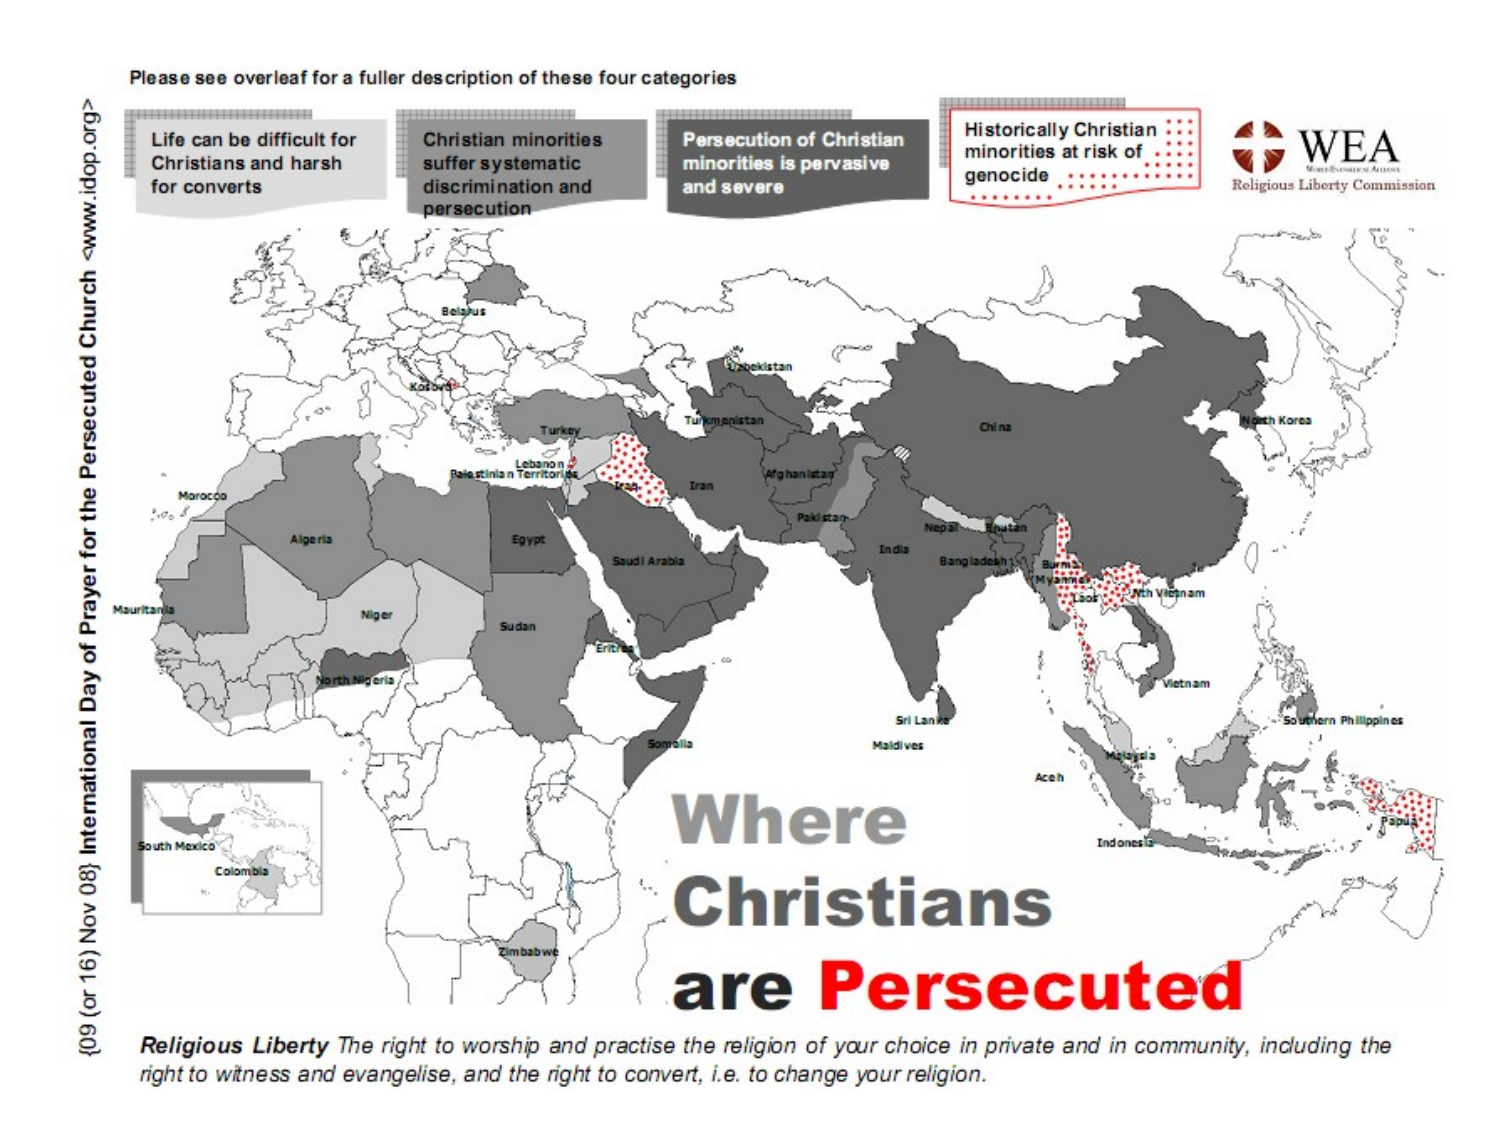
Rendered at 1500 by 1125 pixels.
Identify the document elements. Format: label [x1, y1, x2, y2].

picture [29, 66, 1483, 1092]
